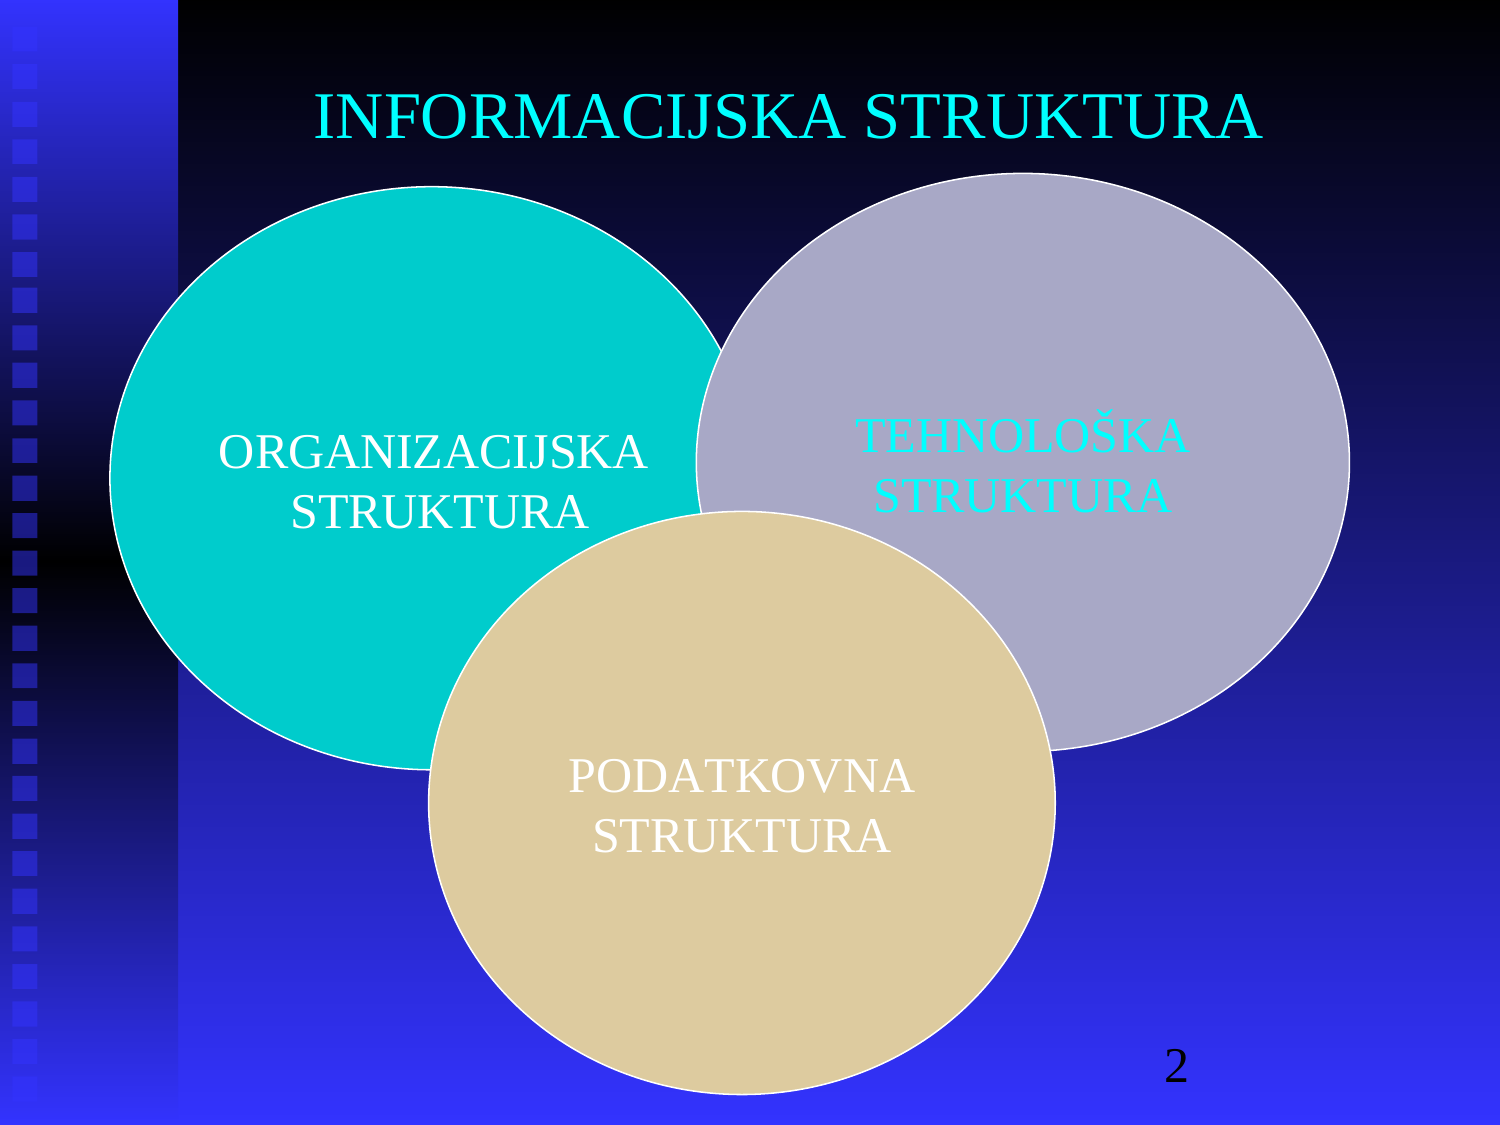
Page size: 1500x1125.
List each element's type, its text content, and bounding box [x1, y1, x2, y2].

text_box PODATKOVNA STRUKTURA [428, 511, 1056, 1095]
text_box ORGANIZACIJSKA STRUKTURA [109, 186, 721, 770]
text_box INFORMACIJSKA STRUKTURA [39, 64, 1500, 160]
text_box TEHNOLOŠKA STRUKTURA [696, 173, 1350, 751]
